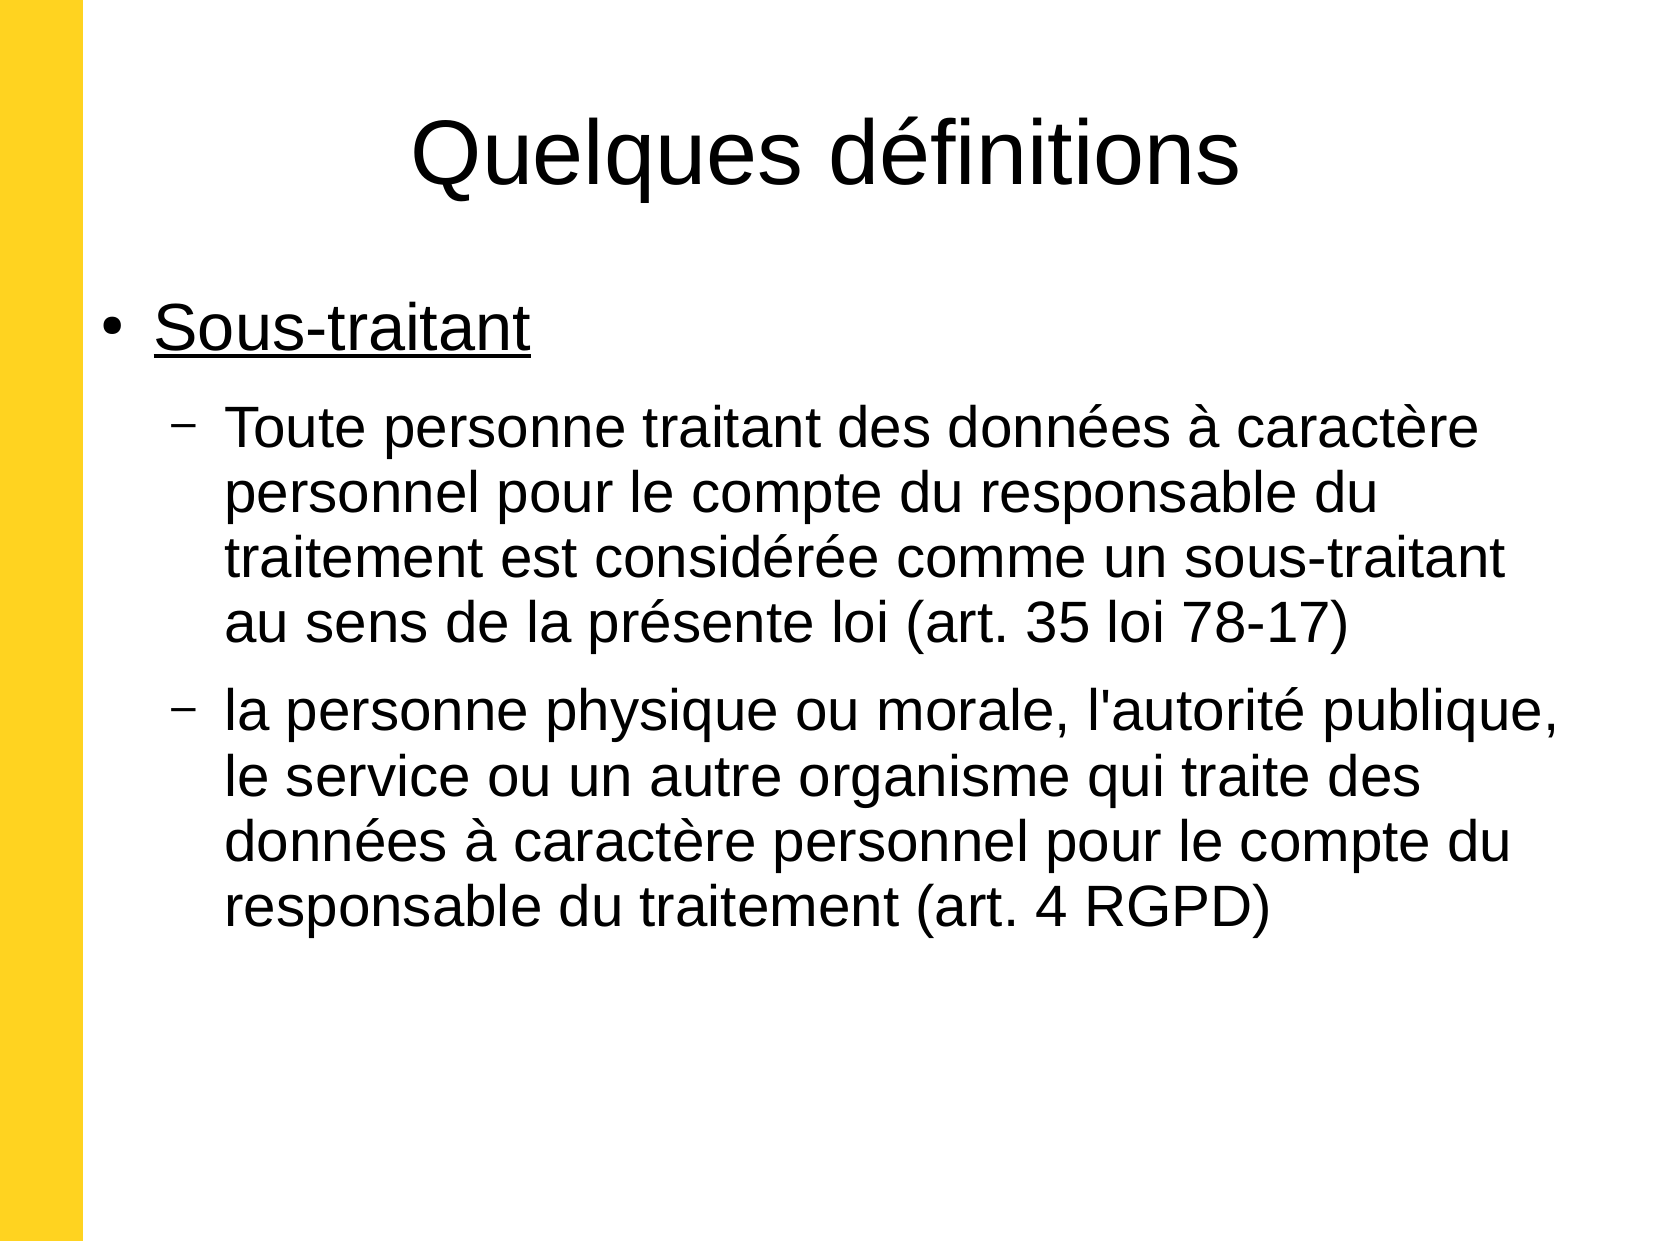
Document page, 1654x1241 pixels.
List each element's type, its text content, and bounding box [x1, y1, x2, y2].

text_box [0, 0, 83, 1241]
list Sous-traitant Toute personne traitant des données à caractère personnel pour le compte du responsable du traitement est considérée comme un sous-traitant au sens de la présente loi (art. 35 loi 78-17) la personne physique ou morale, l'autorité publique, le service ou un autre organisme qui traite des données à caractère personnel pour le compte du responsable du traitement (art. 4 RGPD) [83, 290, 1571, 1010]
title Quelques définitions [83, 49, 1571, 257]
